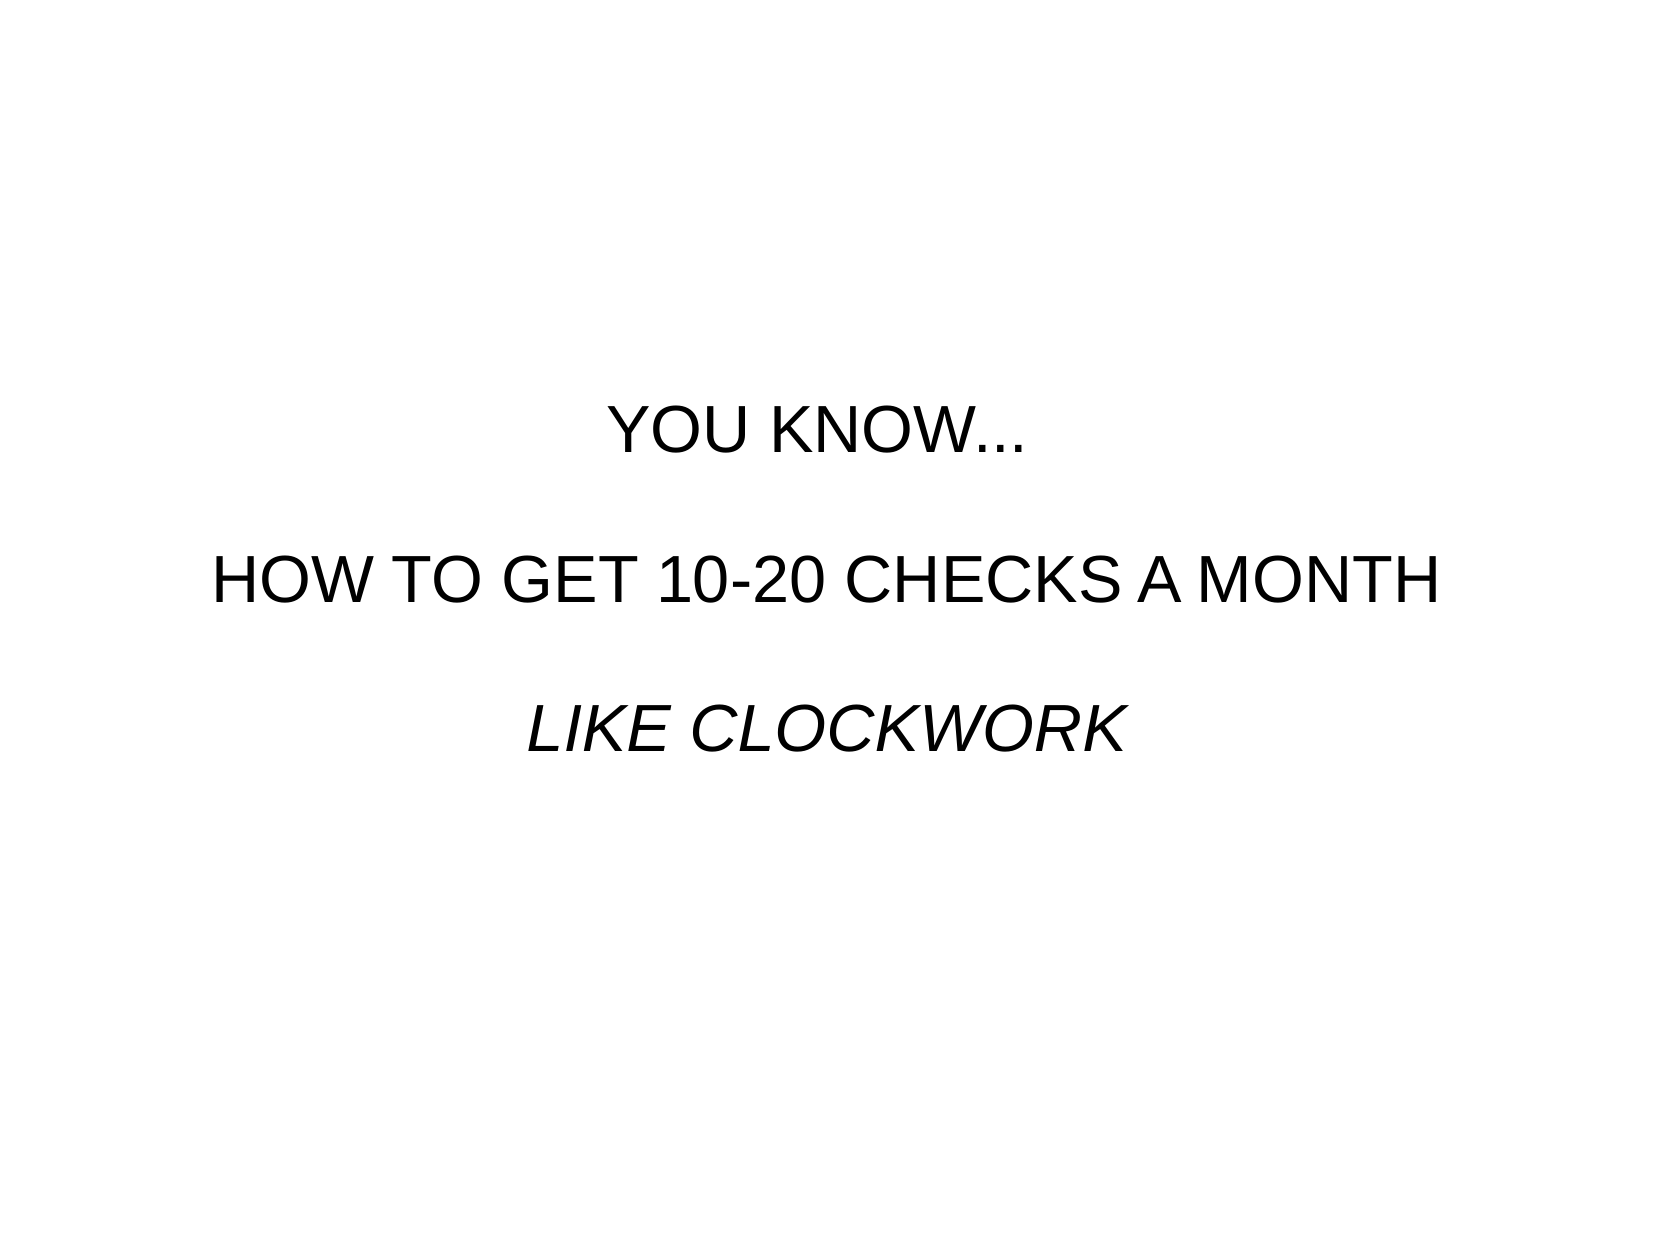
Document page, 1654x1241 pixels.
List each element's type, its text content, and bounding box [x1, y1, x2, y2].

subtitle YOU KNOW... HOW TO GET 10-20 CHECKS A MONTH LIKE CLOCKWORK [82, 49, 1571, 1109]
